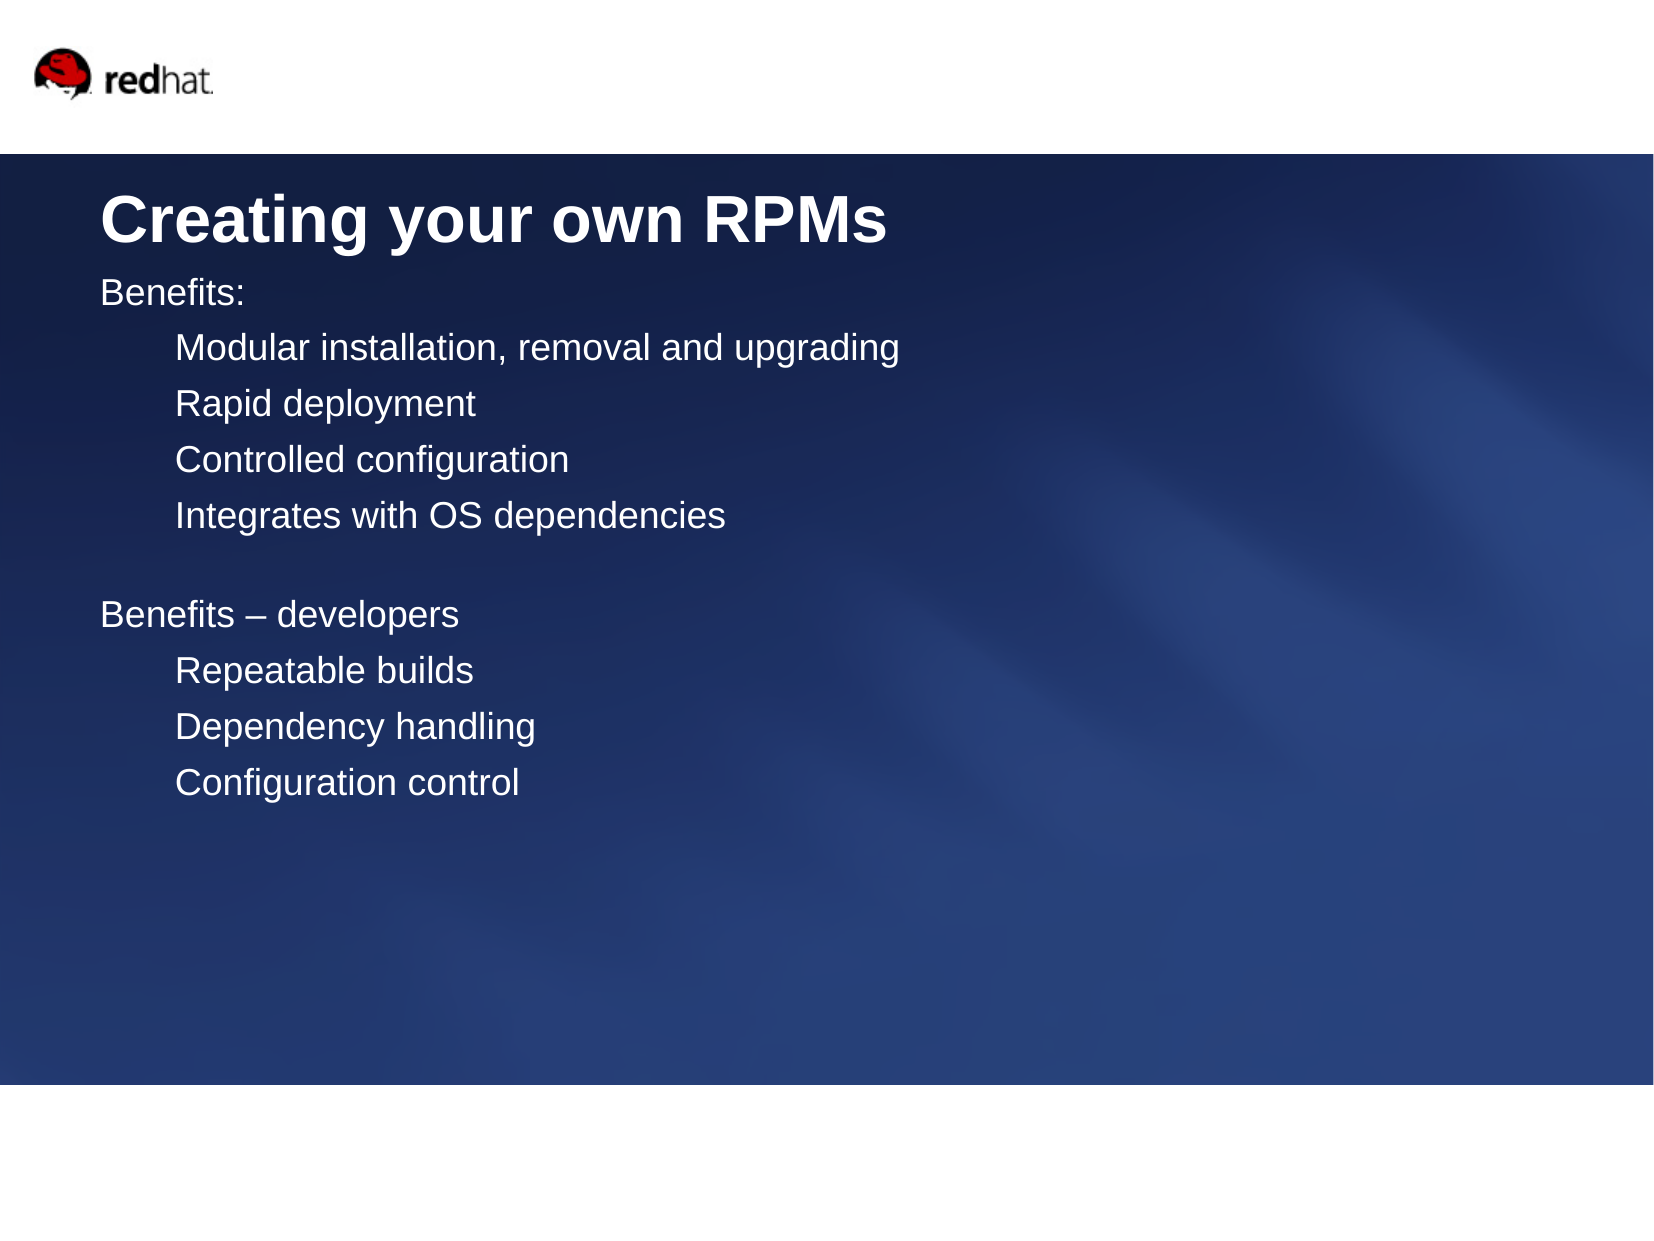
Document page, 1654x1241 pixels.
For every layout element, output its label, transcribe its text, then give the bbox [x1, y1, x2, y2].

picture [0, 154, 1654, 1085]
list Benefits: Modular installation, removal and upgrading Rapid deployment Controlled configuration Integrates with OS dependencies Benefits – developers Repeatable builds Dependency handling Configuration control [99, 271, 1506, 1049]
title Creating your own RPMs [100, 164, 1506, 271]
picture [33, 46, 213, 108]
